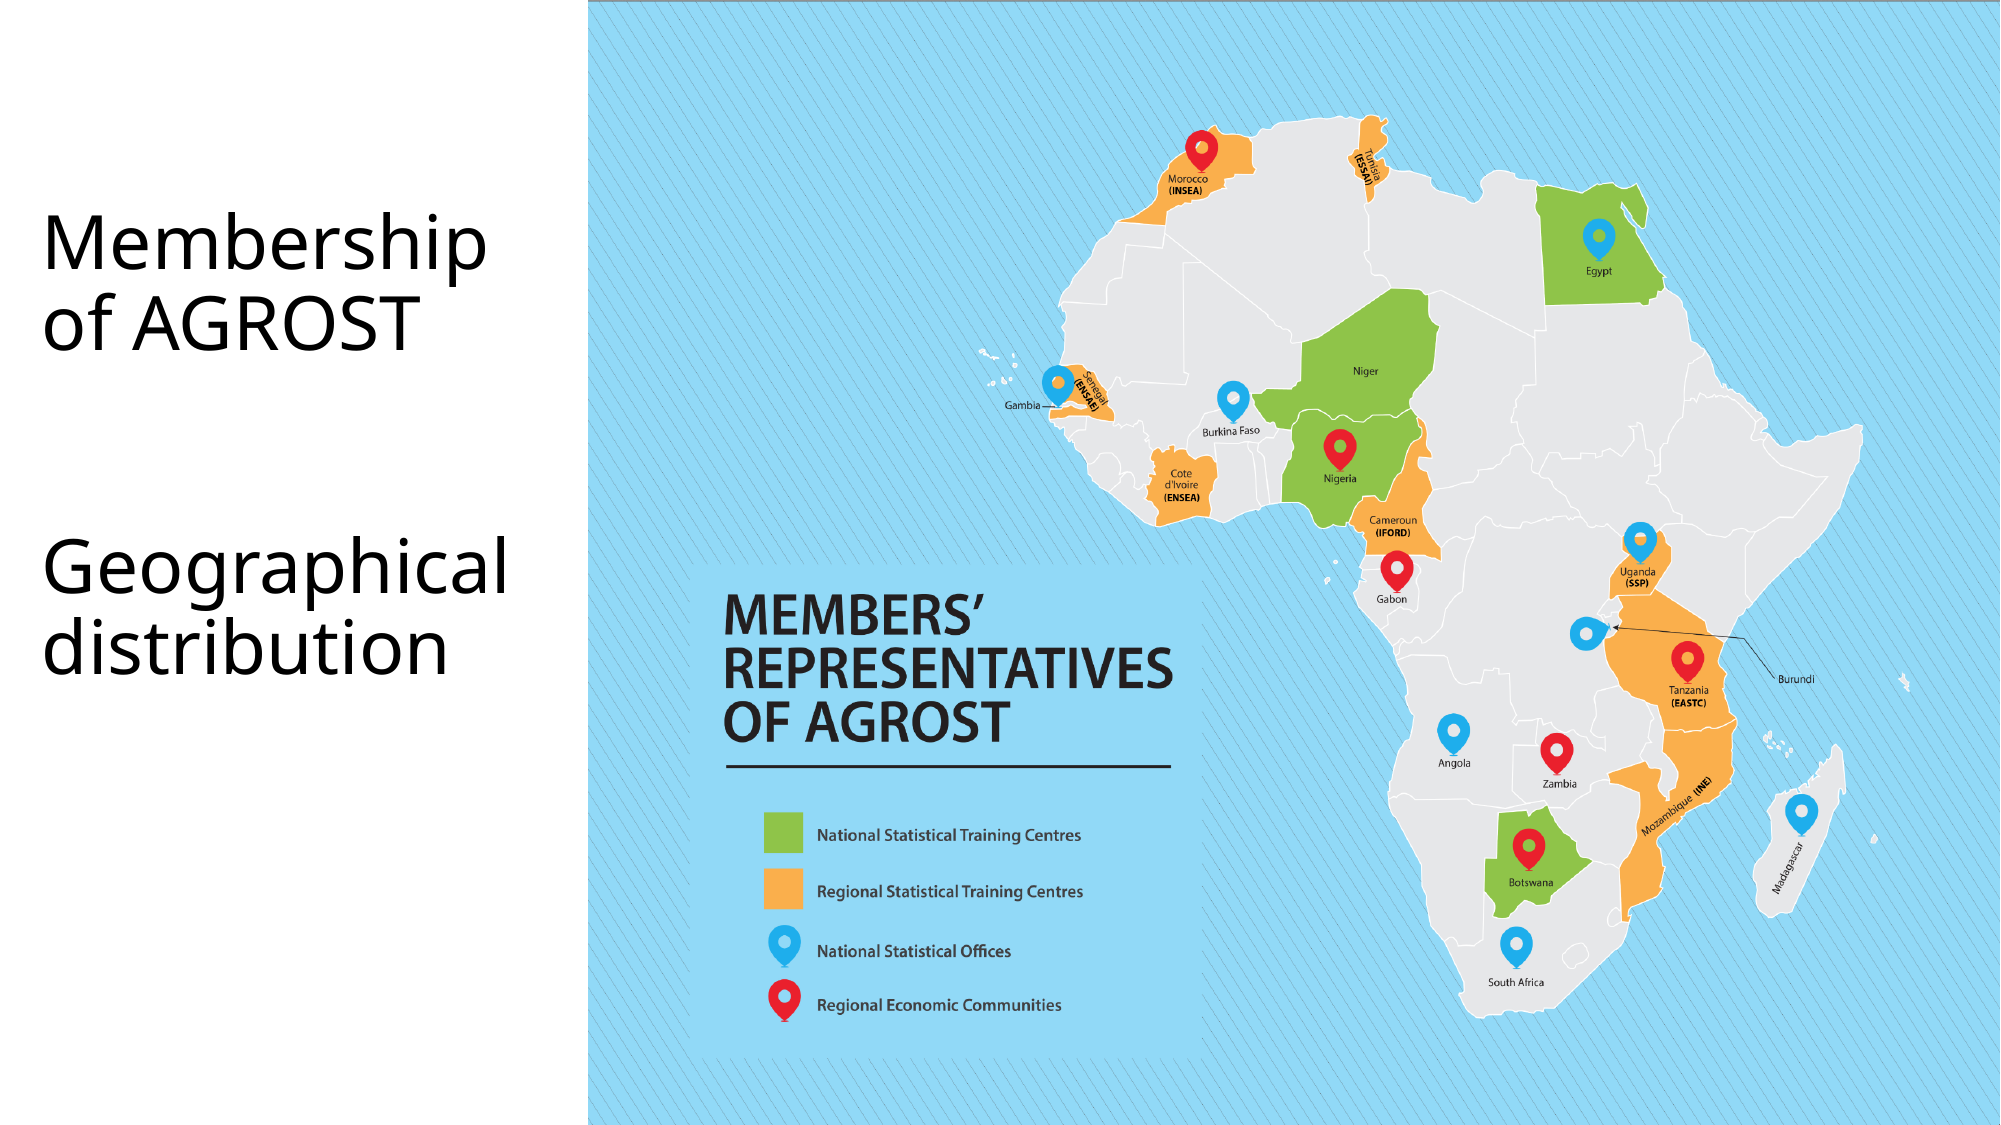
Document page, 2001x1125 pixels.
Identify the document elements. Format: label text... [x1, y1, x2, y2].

title Membership of AGROST Geographical distribution [26, 175, 551, 721]
picture [588, 0, 2000, 1125]
